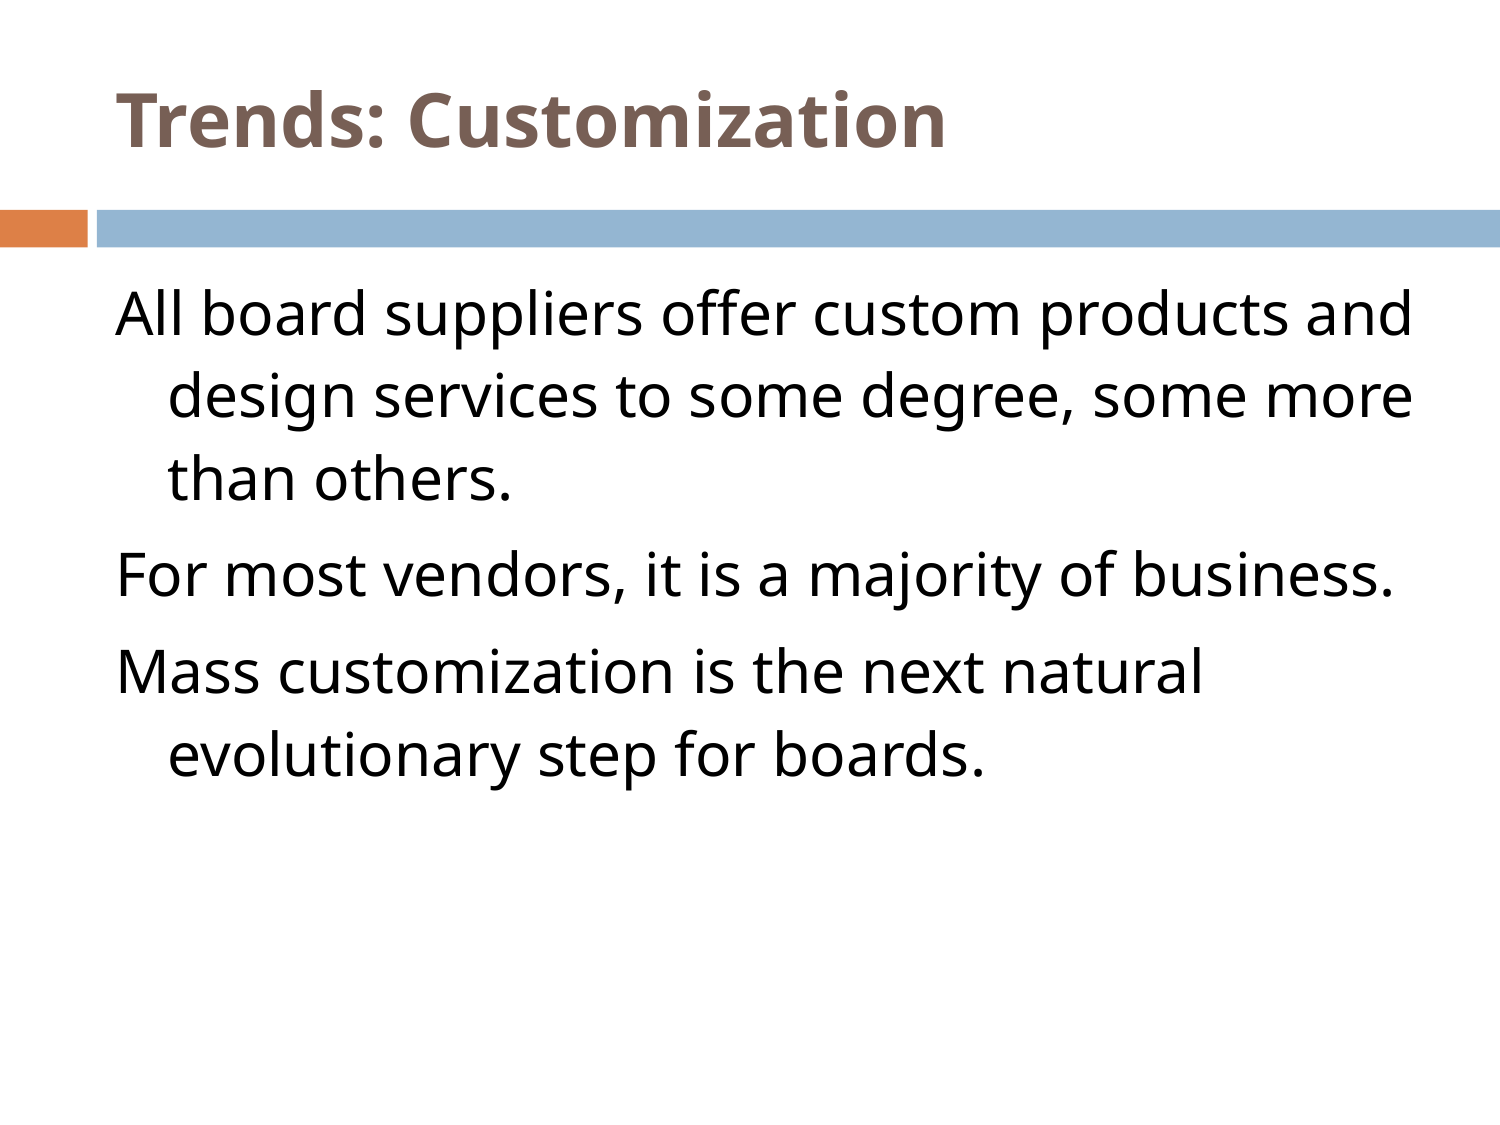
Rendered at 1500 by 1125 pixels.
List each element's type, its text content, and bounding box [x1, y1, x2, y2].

list All board suppliers offer custom products and design services to some degree, some more than others. For most vendors, it is a majority of business. Mass customization is the next natural evolutionary step for boards. [100, 262, 1438, 1001]
title Trends: Customization [100, 37, 1438, 201]
